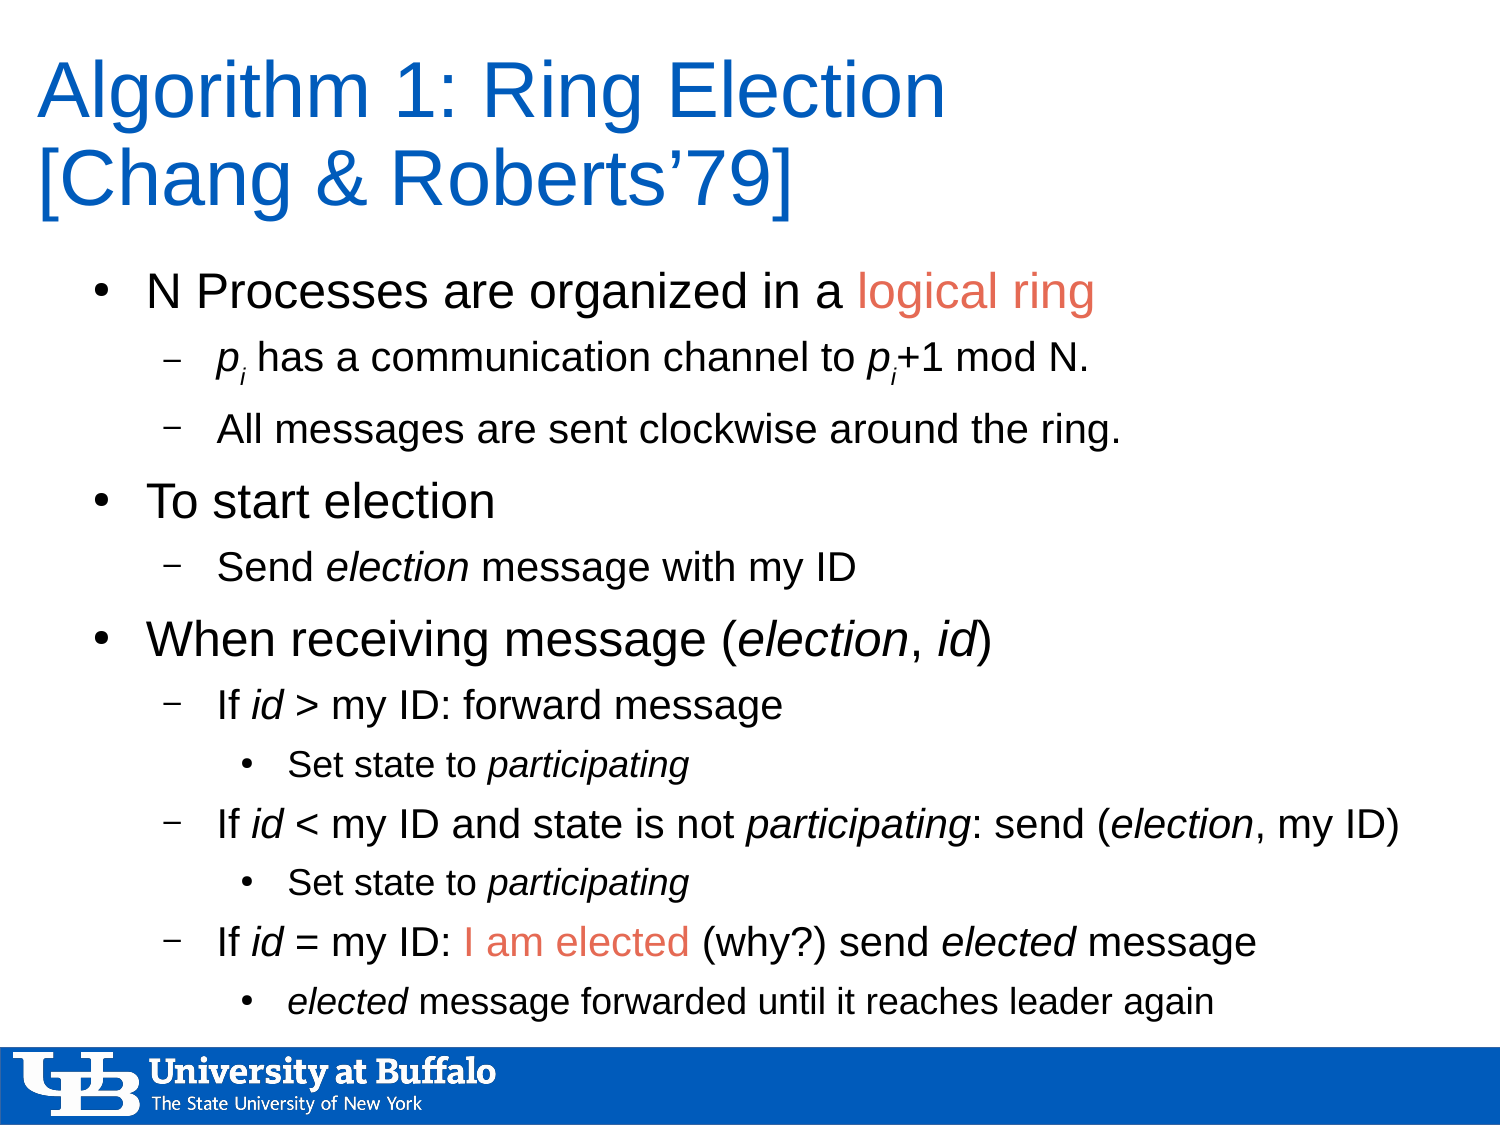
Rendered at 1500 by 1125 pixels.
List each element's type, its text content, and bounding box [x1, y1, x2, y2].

title Algorithm 1: Ring Election [Chang & Roberts’79] [37, 40, 1388, 228]
list N Processes are organized in a logical ring pi has a communication channel to pi+1 mod N. All messages are sent clockwise around the ring. To start election Send election message with my ID When receiving message (election, id) If id > my ID: forward message Set state to participating If id < my ID and state is not participating: send (election, my ID) Set state to participating If id = my ID: I am elected (why?) send elected message elected message forwarded until it reaches leader again [75, 263, 1425, 916]
picture [13, 1052, 496, 1116]
